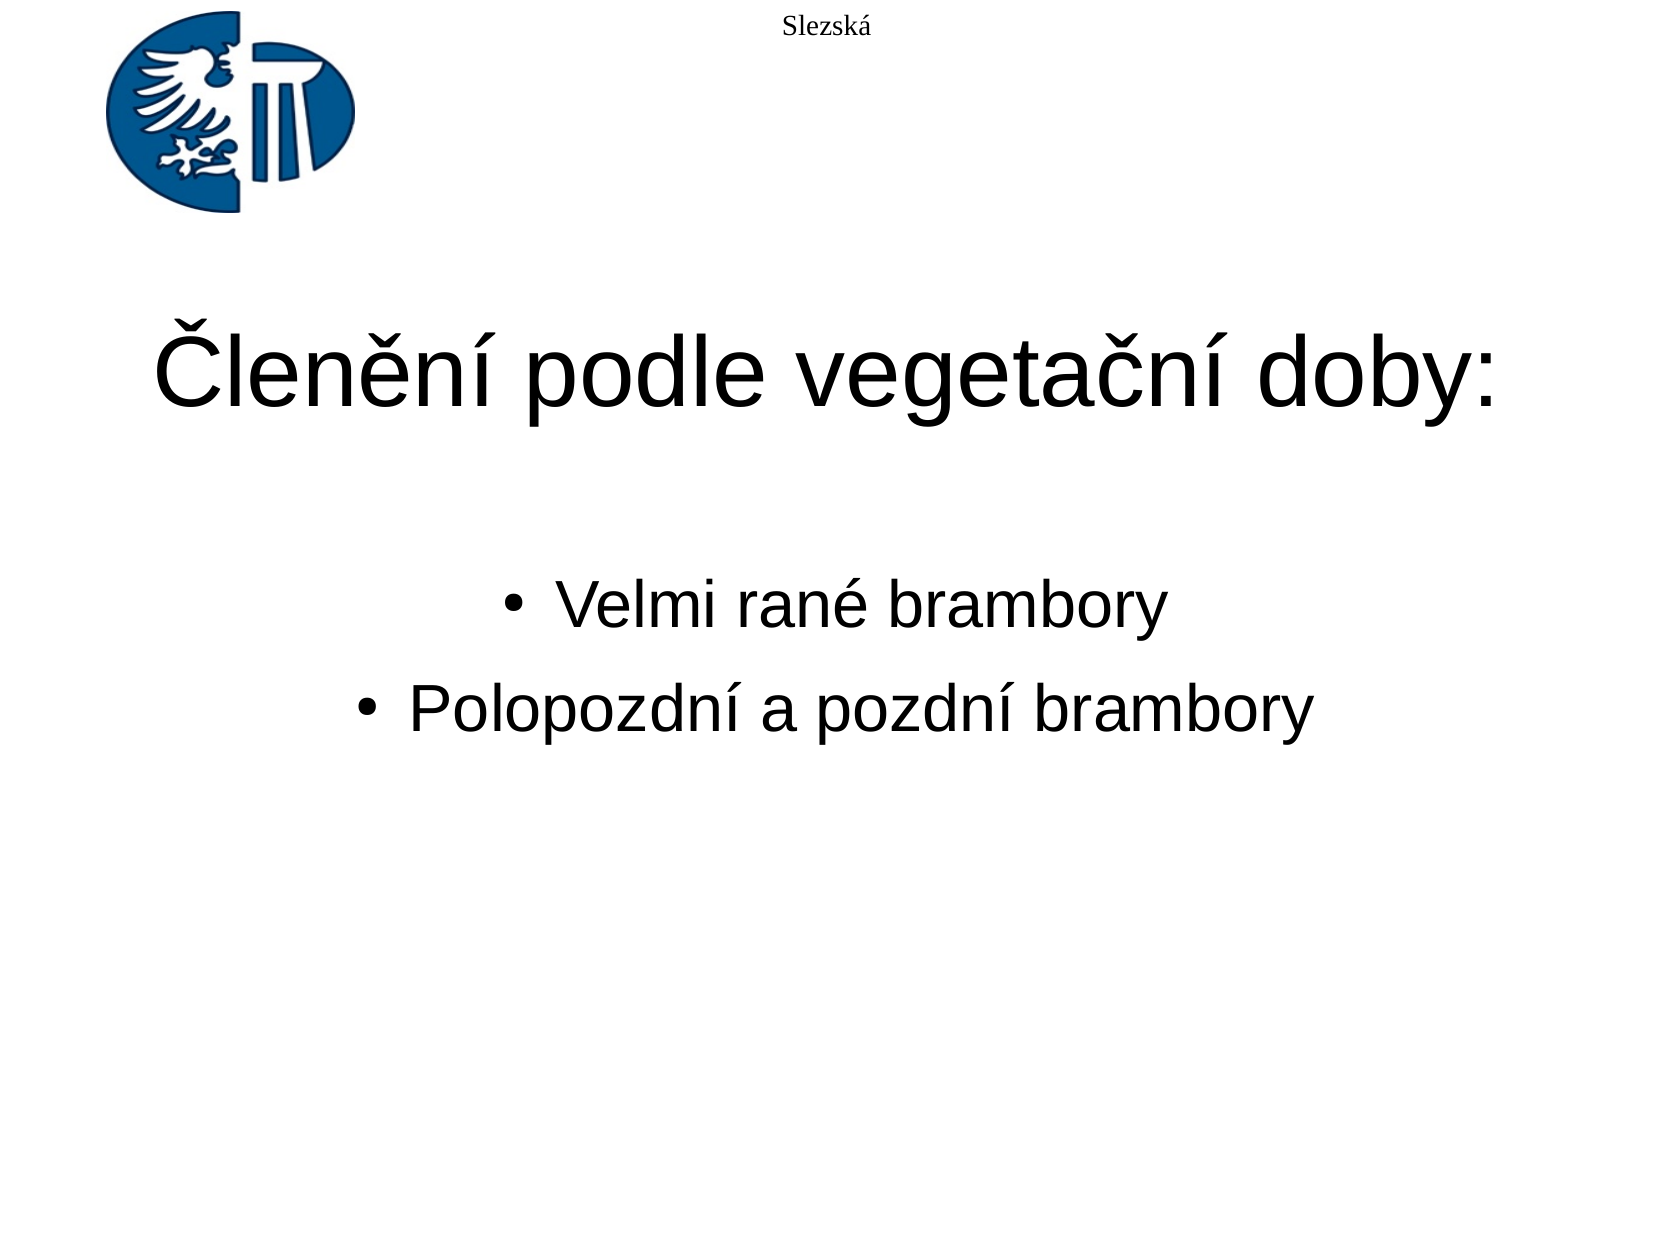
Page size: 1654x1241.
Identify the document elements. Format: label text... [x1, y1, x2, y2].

title Členění podle vegetační doby: [82, 206, 1571, 538]
list Velmi rané brambory Polopozdní a pozdní brambory [82, 566, 1571, 1146]
picture [106, 11, 355, 206]
